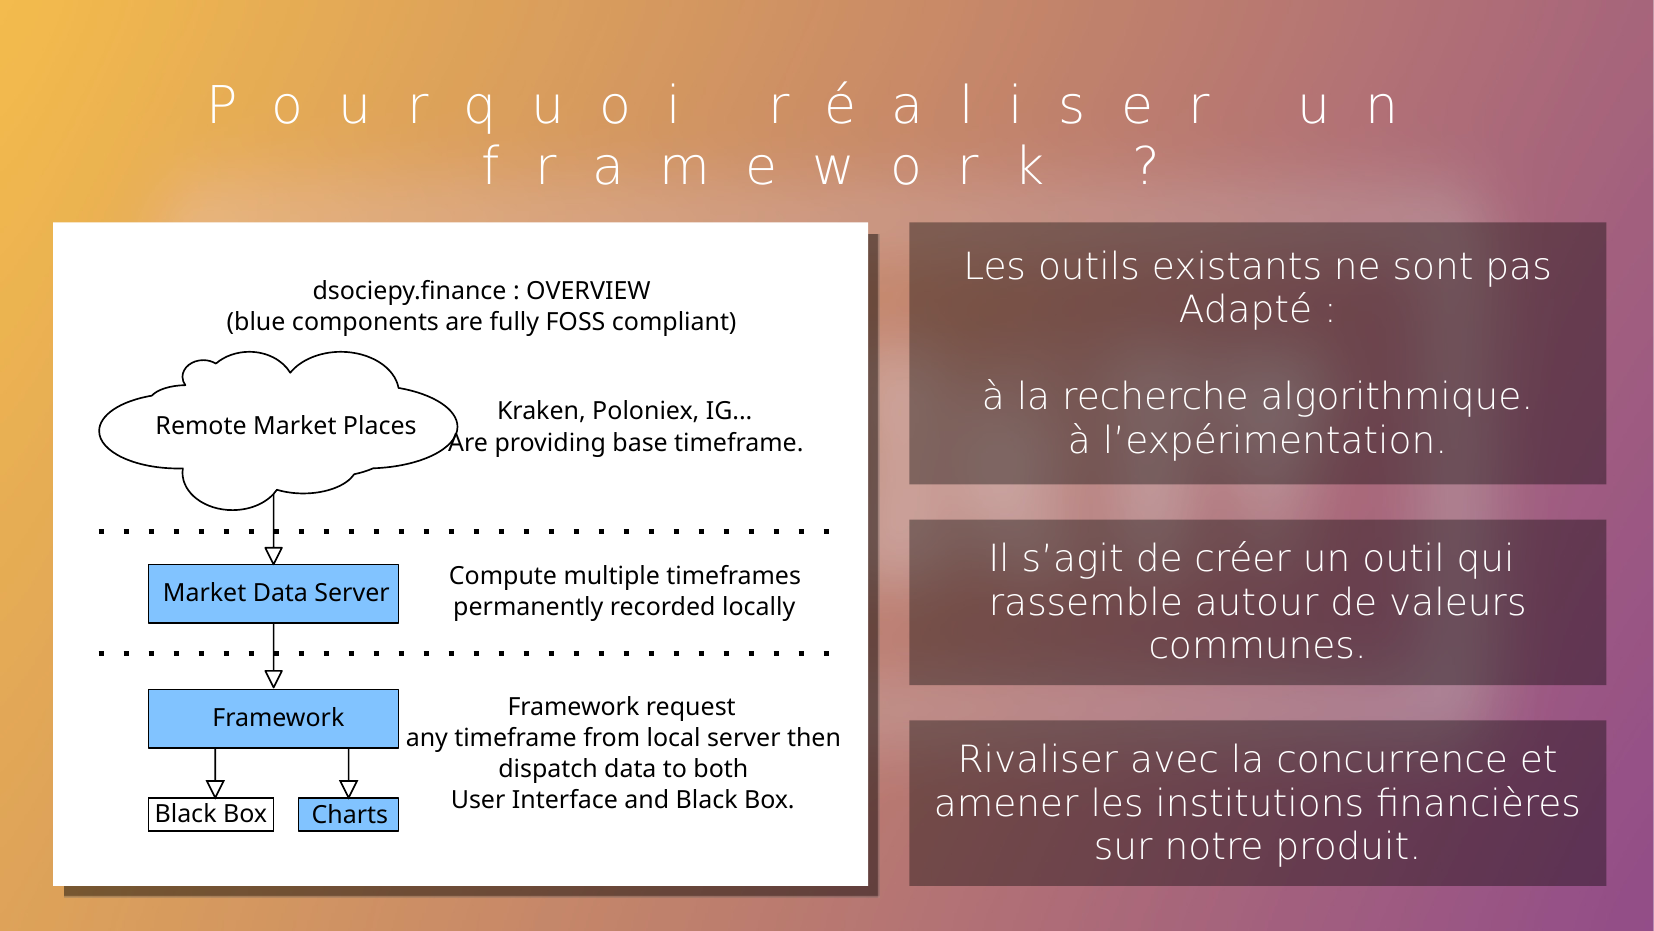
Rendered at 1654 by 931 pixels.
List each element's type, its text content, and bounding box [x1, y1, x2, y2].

text_box Il s’agit de créer un outil qui rassemble autour de valeurs communes. [909, 519, 1607, 686]
text_box Les outils existants ne sont pas Adapté : à la recherche algorithmique. à l’expérimentation. [909, 222, 1607, 485]
text_box [53, 222, 869, 886]
title Pourquoi réaliser un framework ? [47, 49, 1595, 223]
text_box Rivaliser avec la concurrence et amener les institutions financières sur notre produit. [909, 720, 1607, 886]
picture [0, 0, 1654, 931]
